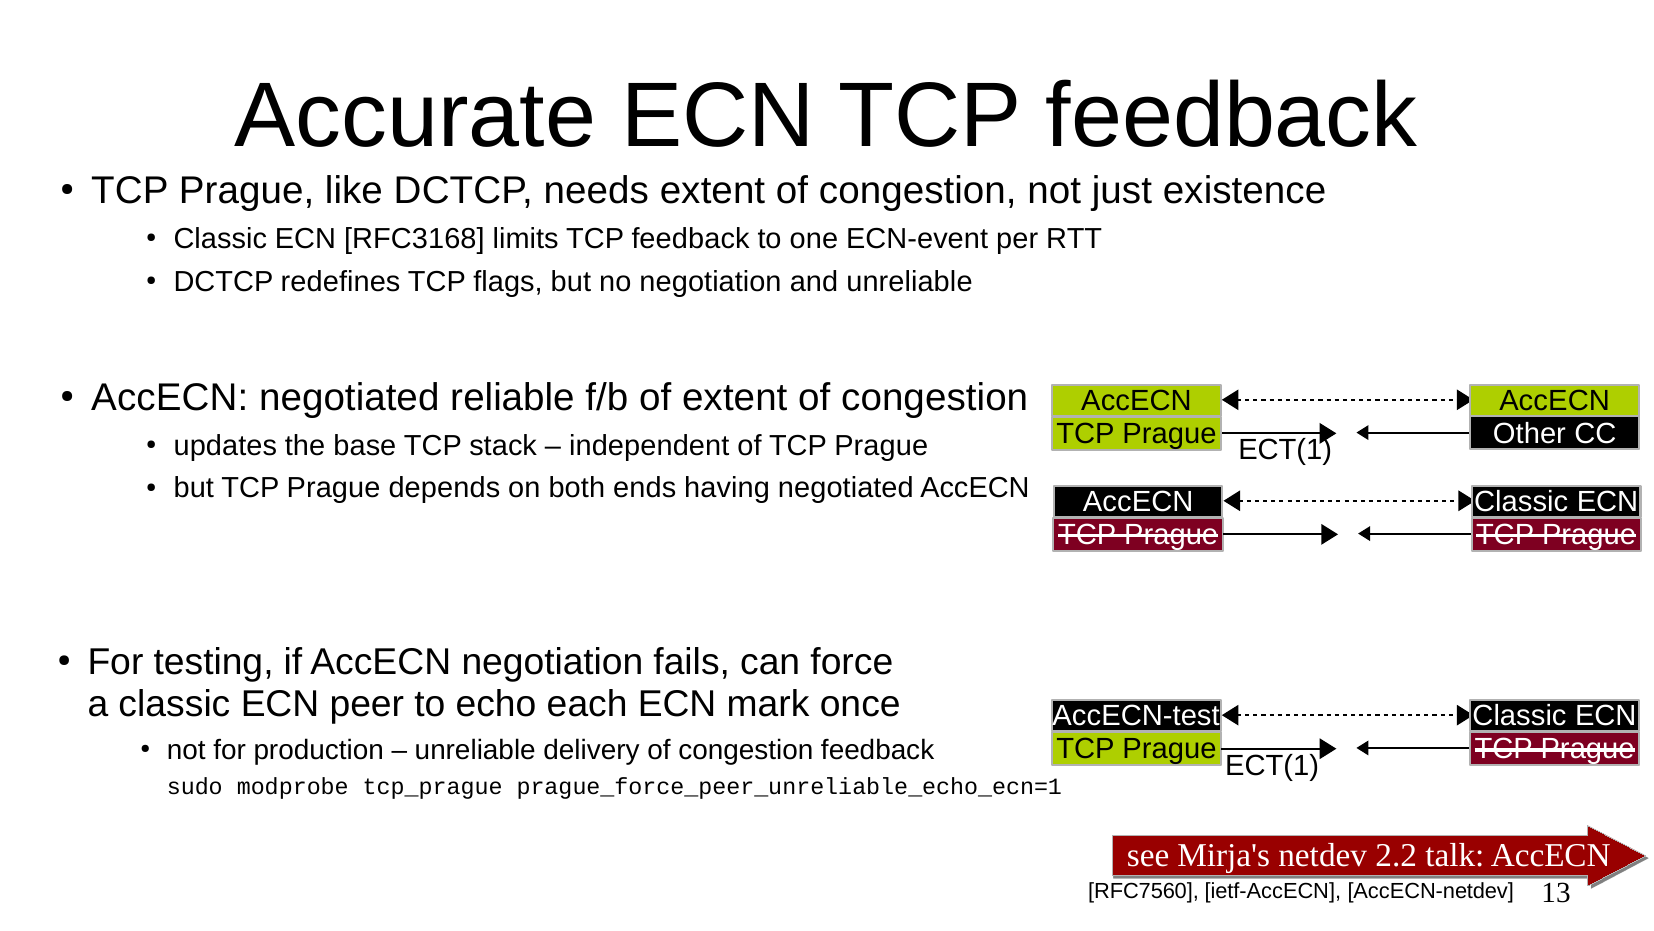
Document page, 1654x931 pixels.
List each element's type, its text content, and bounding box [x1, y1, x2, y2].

text_box Classic ECN [1470, 700, 1639, 732]
list TCP Prague, like DCTCP, needs extent of congestion, not just existence Classic ECN [RFC3168] limits TCP feedback to one ECN-event per RTT DCTCP redefines TCP flags, but no negotiation and unreliable AccECN: negotiated reliable f/b of extent of congestion updates the base TCP stack – independent of TCP Prague but TCP Prague depends on both ends having negotiated AccECN [50, 168, 1529, 509]
text_box AccECN [1052, 384, 1221, 416]
text_box TCP Prague [1471, 518, 1642, 551]
text_box Classic ECN [1472, 485, 1641, 517]
list For testing, if AccECN negotiation fails, can force a classic ECN peer to echo each ECN mark once not for production – unreliable delivery of congestion feedback sudo modprobe tcp_prague prague_force_peer_unreliable_echo_ecn=1 [47, 640, 1566, 807]
text_box AccECN-test [1052, 700, 1221, 732]
text_box see Mirja's netdev 2.2 talk: AccECN [1112, 825, 1646, 886]
text_box TCP Prague [1469, 732, 1640, 766]
text_box Other CC [1469, 416, 1640, 450]
text_box AccECN [1053, 485, 1223, 517]
text_box TCP Prague [1053, 518, 1223, 551]
title Accurate ECN TCP feedback [82, 37, 1571, 193]
text_box TCP Prague [1051, 732, 1222, 766]
text_box [RFC7560], [ietf-AccECN], [AccECN-netdev] [1004, 871, 1529, 911]
text_box AccECN [1470, 384, 1639, 416]
text_box TCP Prague [1051, 417, 1222, 450]
